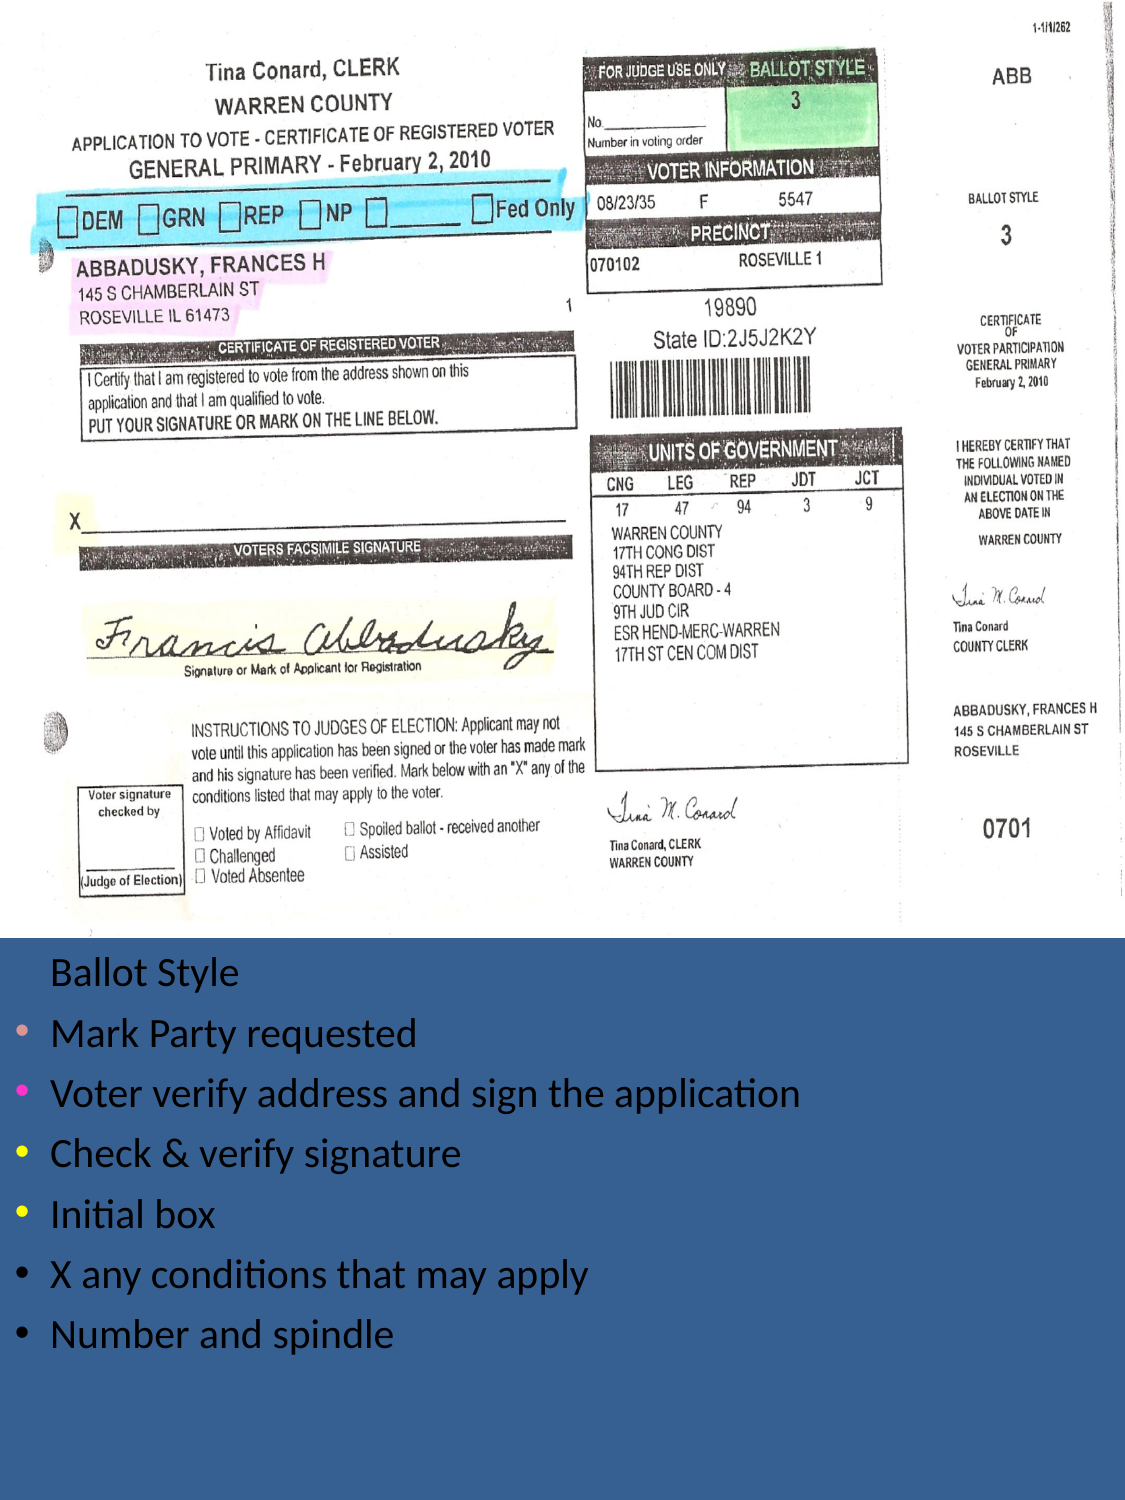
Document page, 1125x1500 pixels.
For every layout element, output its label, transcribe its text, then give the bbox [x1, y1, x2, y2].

text_box Ballot Style Mark Party requested Voter verify address and sign the application Check & verify signature Initial box X any conditions that may apply Number and spindle [0, 938, 1125, 1500]
picture [0, 0, 1125, 938]
